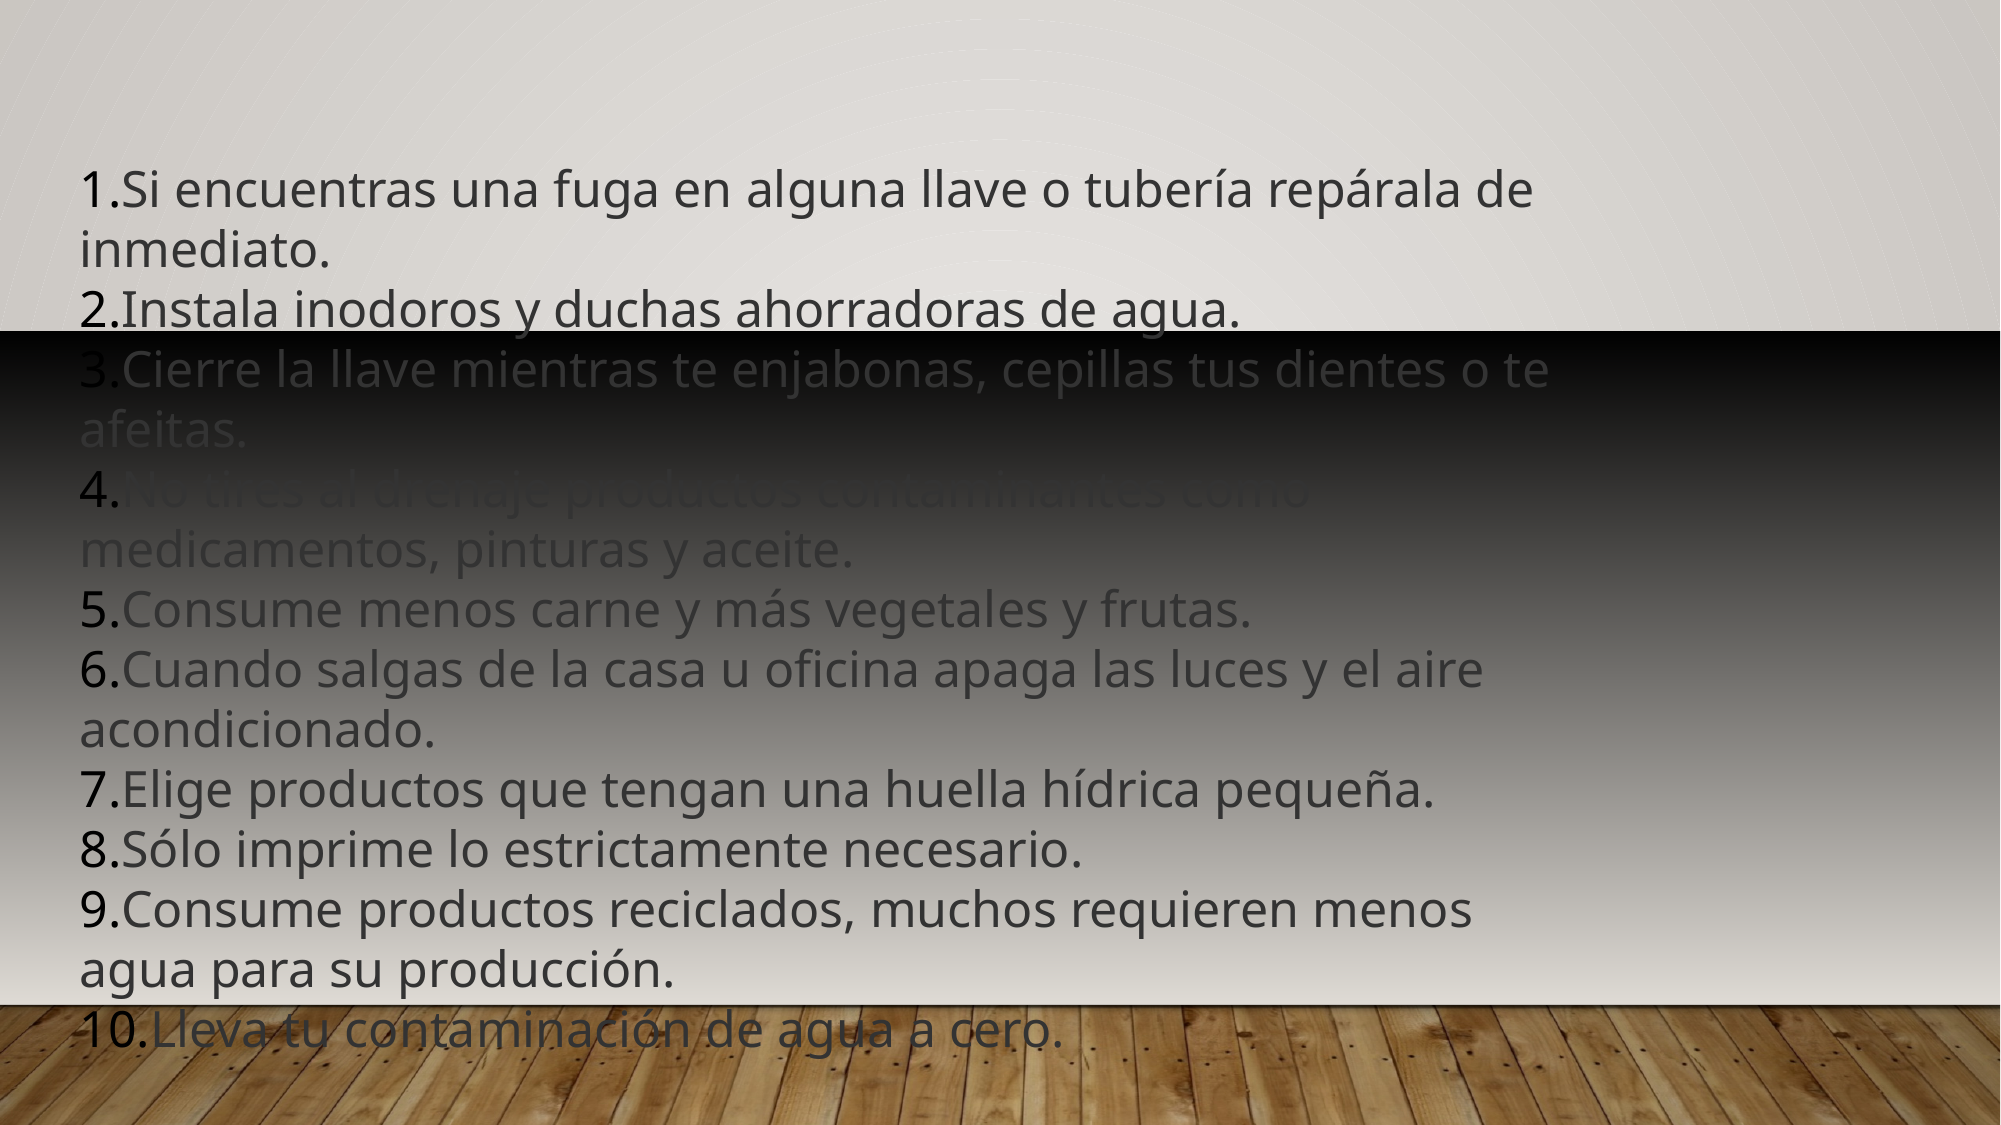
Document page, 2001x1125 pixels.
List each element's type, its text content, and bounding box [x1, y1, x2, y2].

text_box Si encuentras una fuga en alguna llave o tubería repárala de inmediato. Instala inodoros y duchas ahorradoras de agua. Cierre la llave mientras te enjabonas, cepillas tus dientes o te afeitas. No tires al drenaje productos contaminantes como medicamentos, pinturas y aceite. Consume menos carne y más vegetales y frutas. Cuando salgas de la casa u oficina apaga las luces y el aire acondicionado. Elige productos que tengan una huella hídrica pequeña. Sólo imprime lo estrictamente necesario. Consume productos reciclados, muchos requieren menos agua para su producción. Lleva tu contaminación de agua a cero. [65, 150, 1581, 1065]
